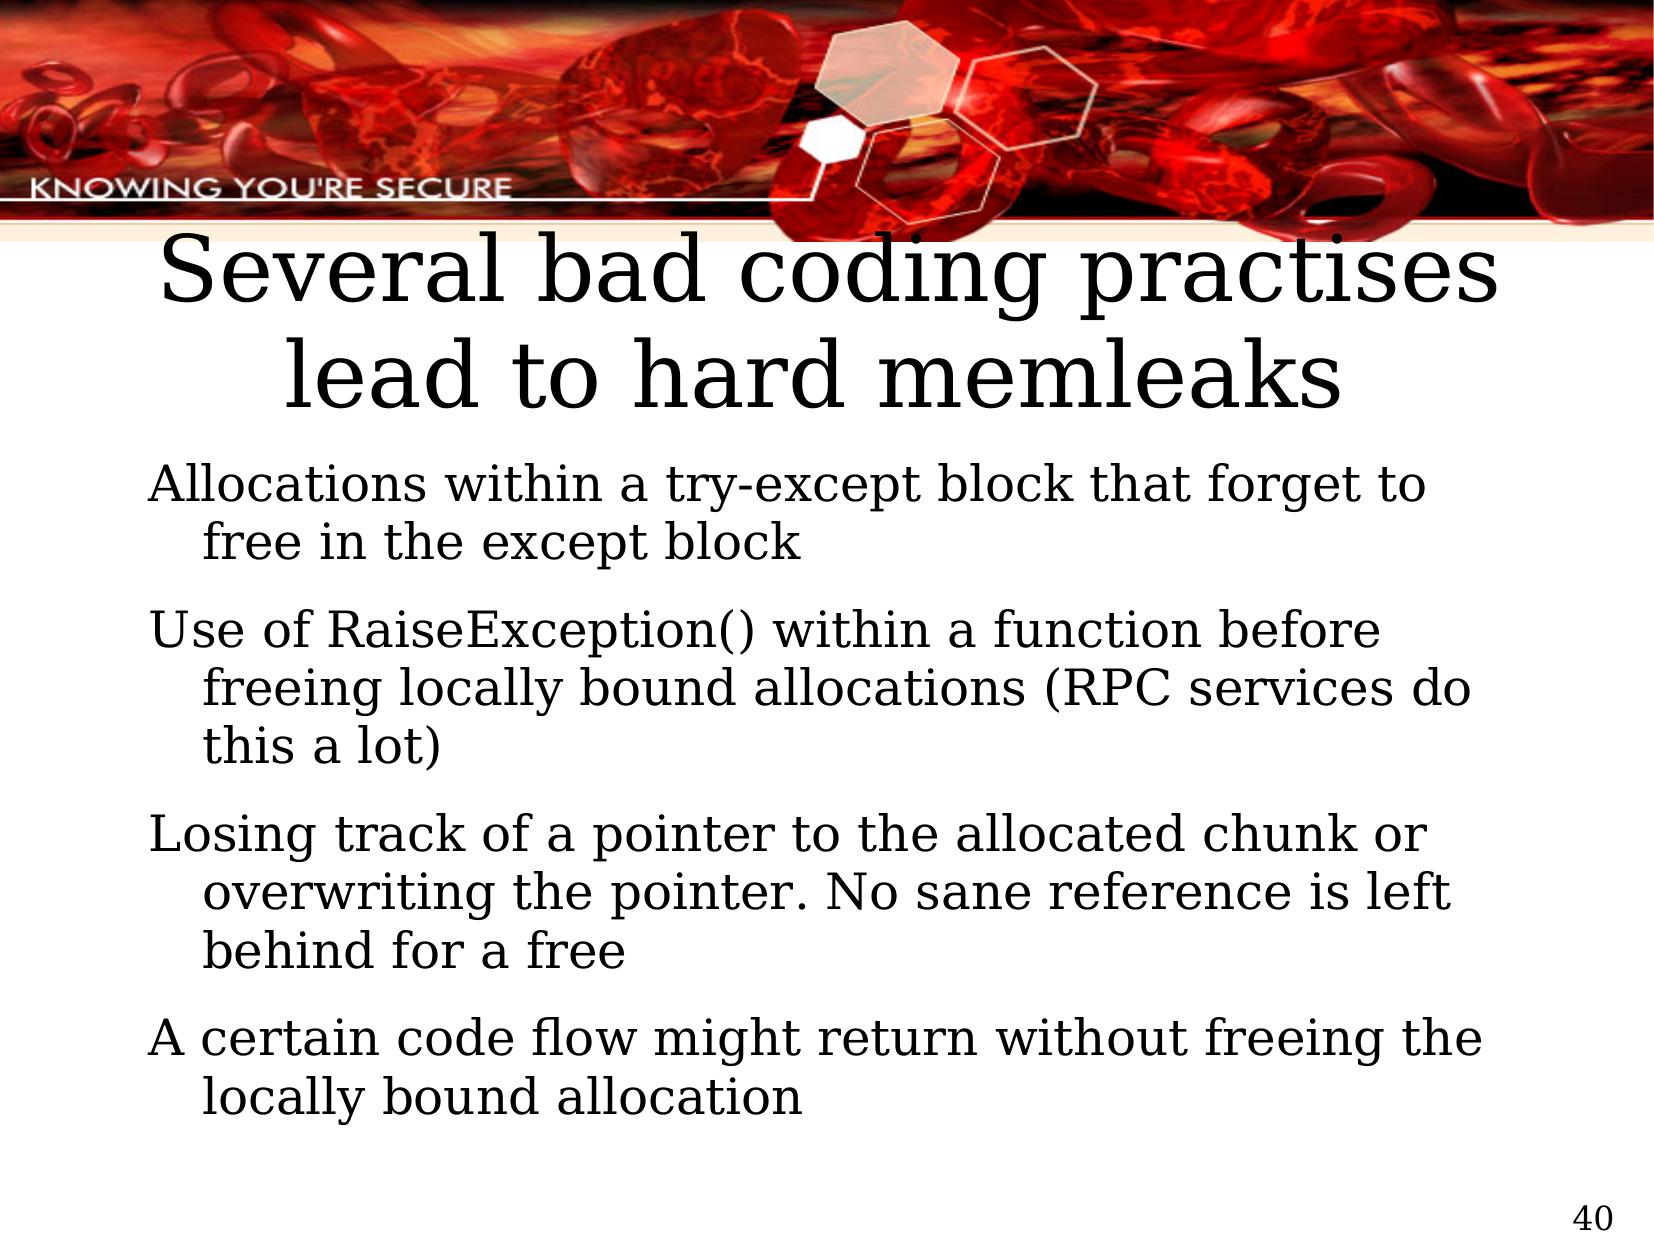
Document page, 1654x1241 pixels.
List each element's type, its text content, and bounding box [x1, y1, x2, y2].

list Allocations within a try-except block that forget to free in the except block Use of RaiseException() within a function before freeing locally bound allocations (RPC services do this a lot) Losing track of a pointer to the allocated chunk or overwriting the pointer. No sane reference is left behind for a free A certain code flow might return without freeing the locally bound allocation [131, 454, 1544, 1189]
picture [0, 0, 1654, 242]
title Several bad coding practises lead to hard memleaks [123, 215, 1536, 430]
